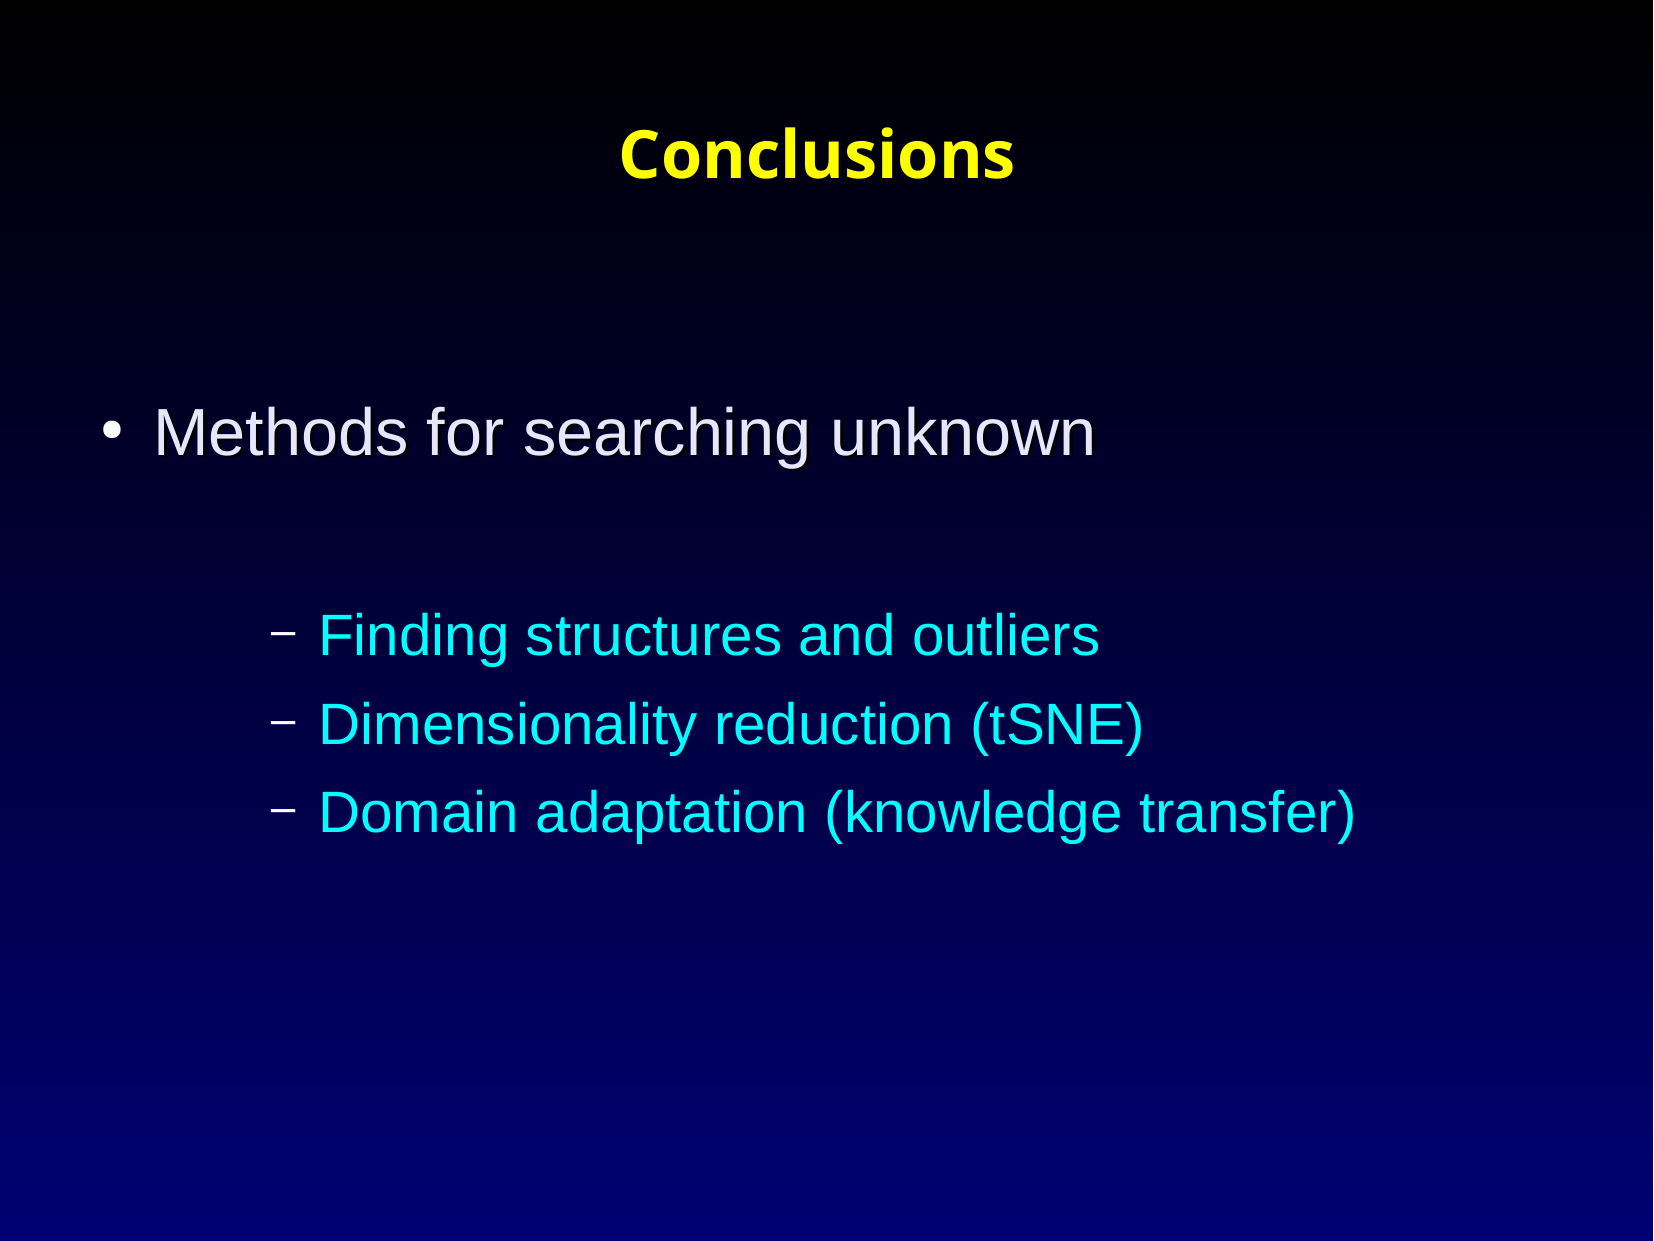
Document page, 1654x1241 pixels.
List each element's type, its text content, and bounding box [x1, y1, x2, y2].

title Conclusions [82, 49, 1571, 257]
list Methods for searching unknown Finding structures and outliers Dimensionality reduction (tSNE) Domain adaptation (knowledge transfer) [82, 290, 1571, 1109]
